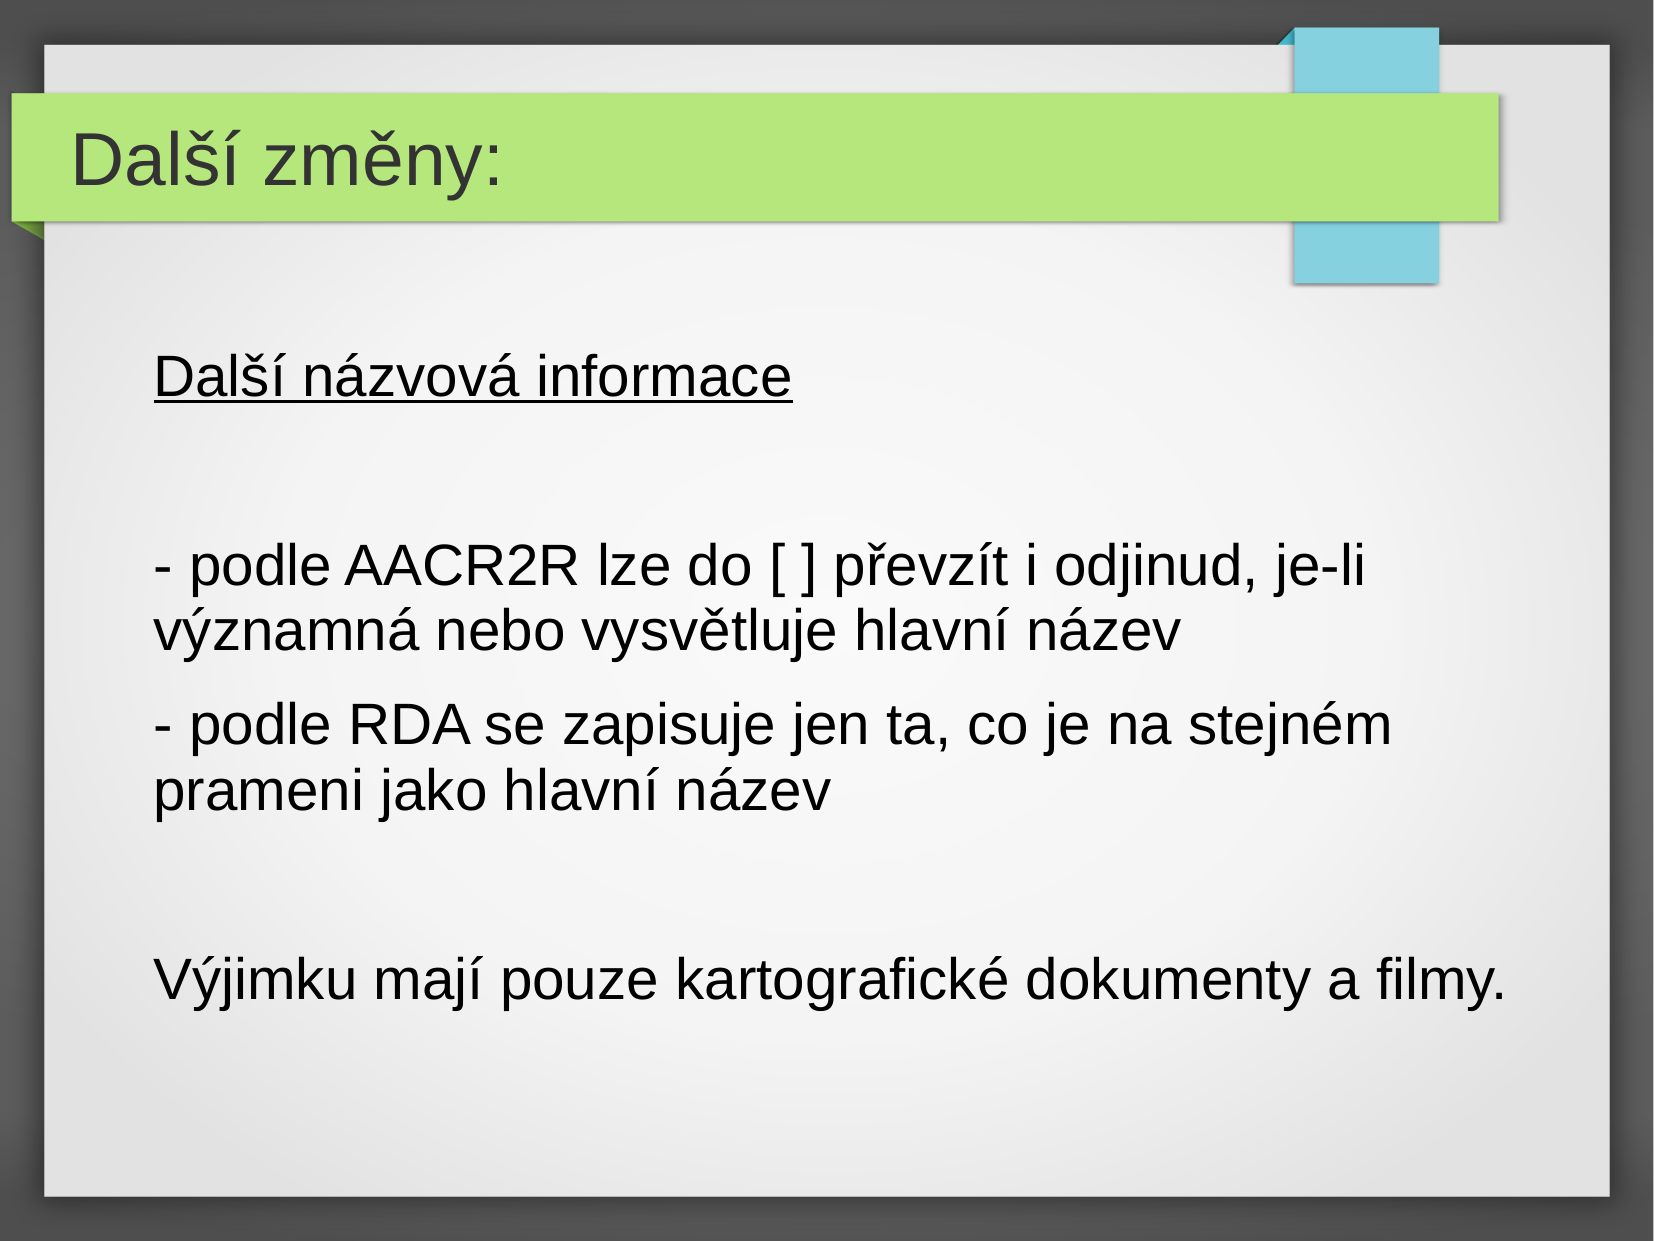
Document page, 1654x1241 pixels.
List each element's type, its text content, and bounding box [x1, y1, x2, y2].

title Další změny: [70, 106, 1229, 213]
list Další názvová informace - podle AACR2R lze do [ ] převzít i odjinud, je-li významná nebo vysvětluje hlavní název - podle RDA se zapisuje jen ta, co je na stejném prameni jako hlavní název Výjimku mají pouze kartografické dokumenty a filmy. [82, 343, 1538, 1063]
picture [0, 0, 1654, 1241]
